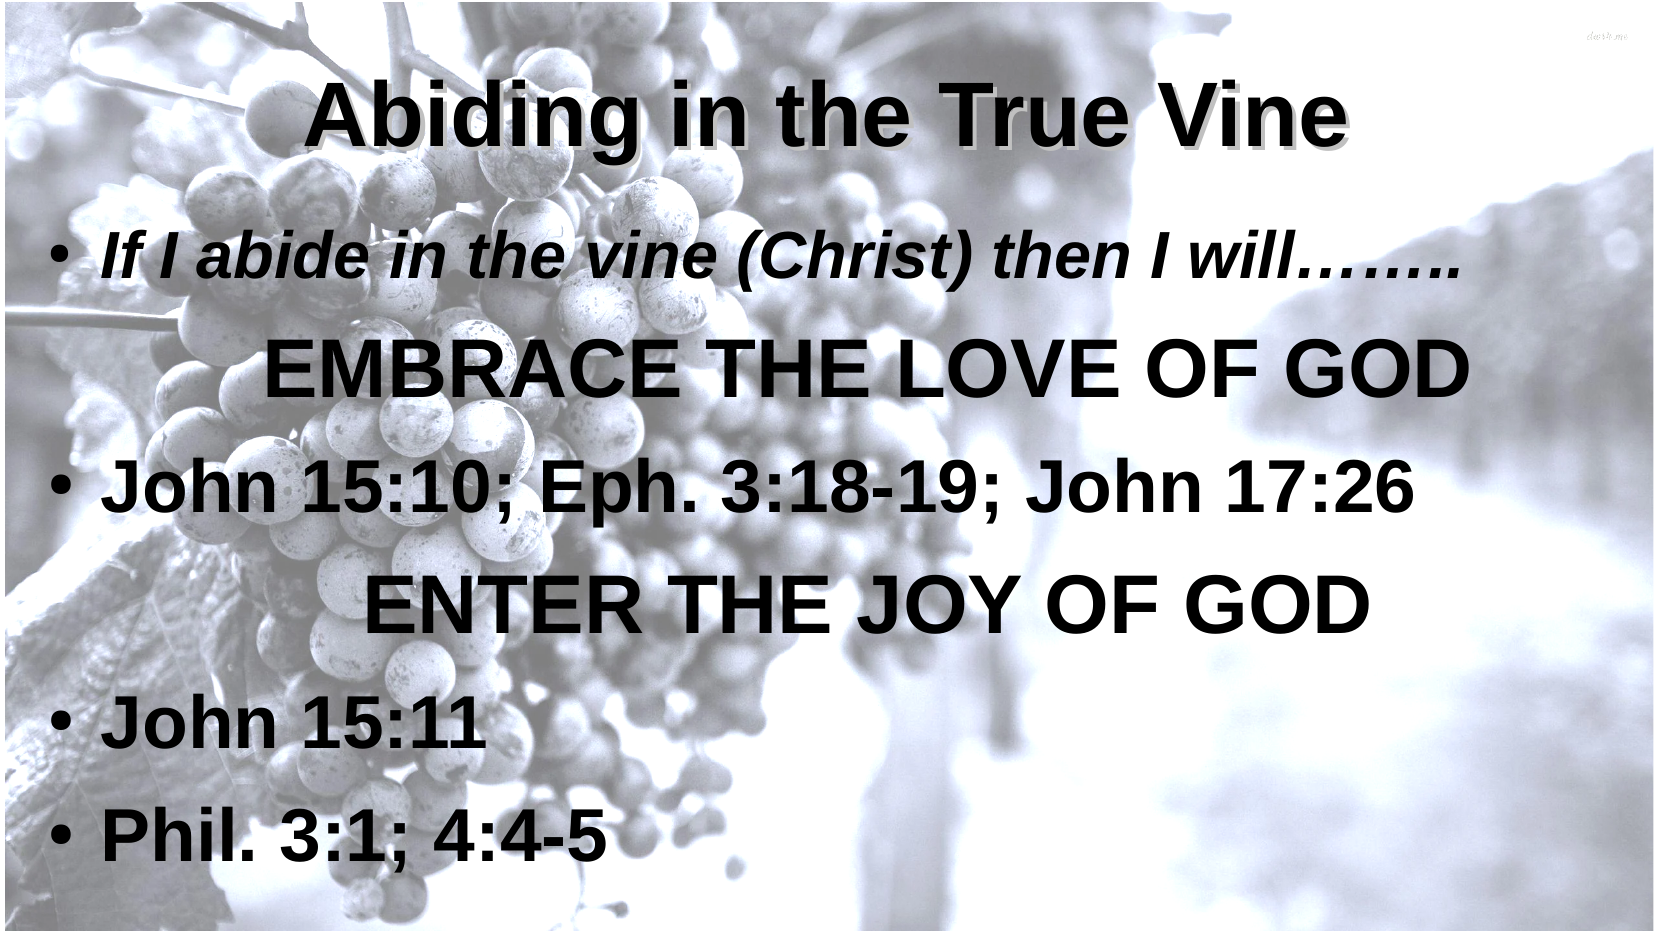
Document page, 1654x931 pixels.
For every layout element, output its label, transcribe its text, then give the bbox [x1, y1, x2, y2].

list If I abide in the vine (Christ) then I will…….. EMBRACE THE LOVE OF GOD John 15:10; Eph. 3:18-19; John 17:26 ENTER THE JOY OF GOD John 15:11 Phil. 3:1; 4:4-5 [30, 217, 1636, 916]
picture [5, 2, 1654, 931]
title Abiding in the True Vine [82, 37, 1571, 193]
